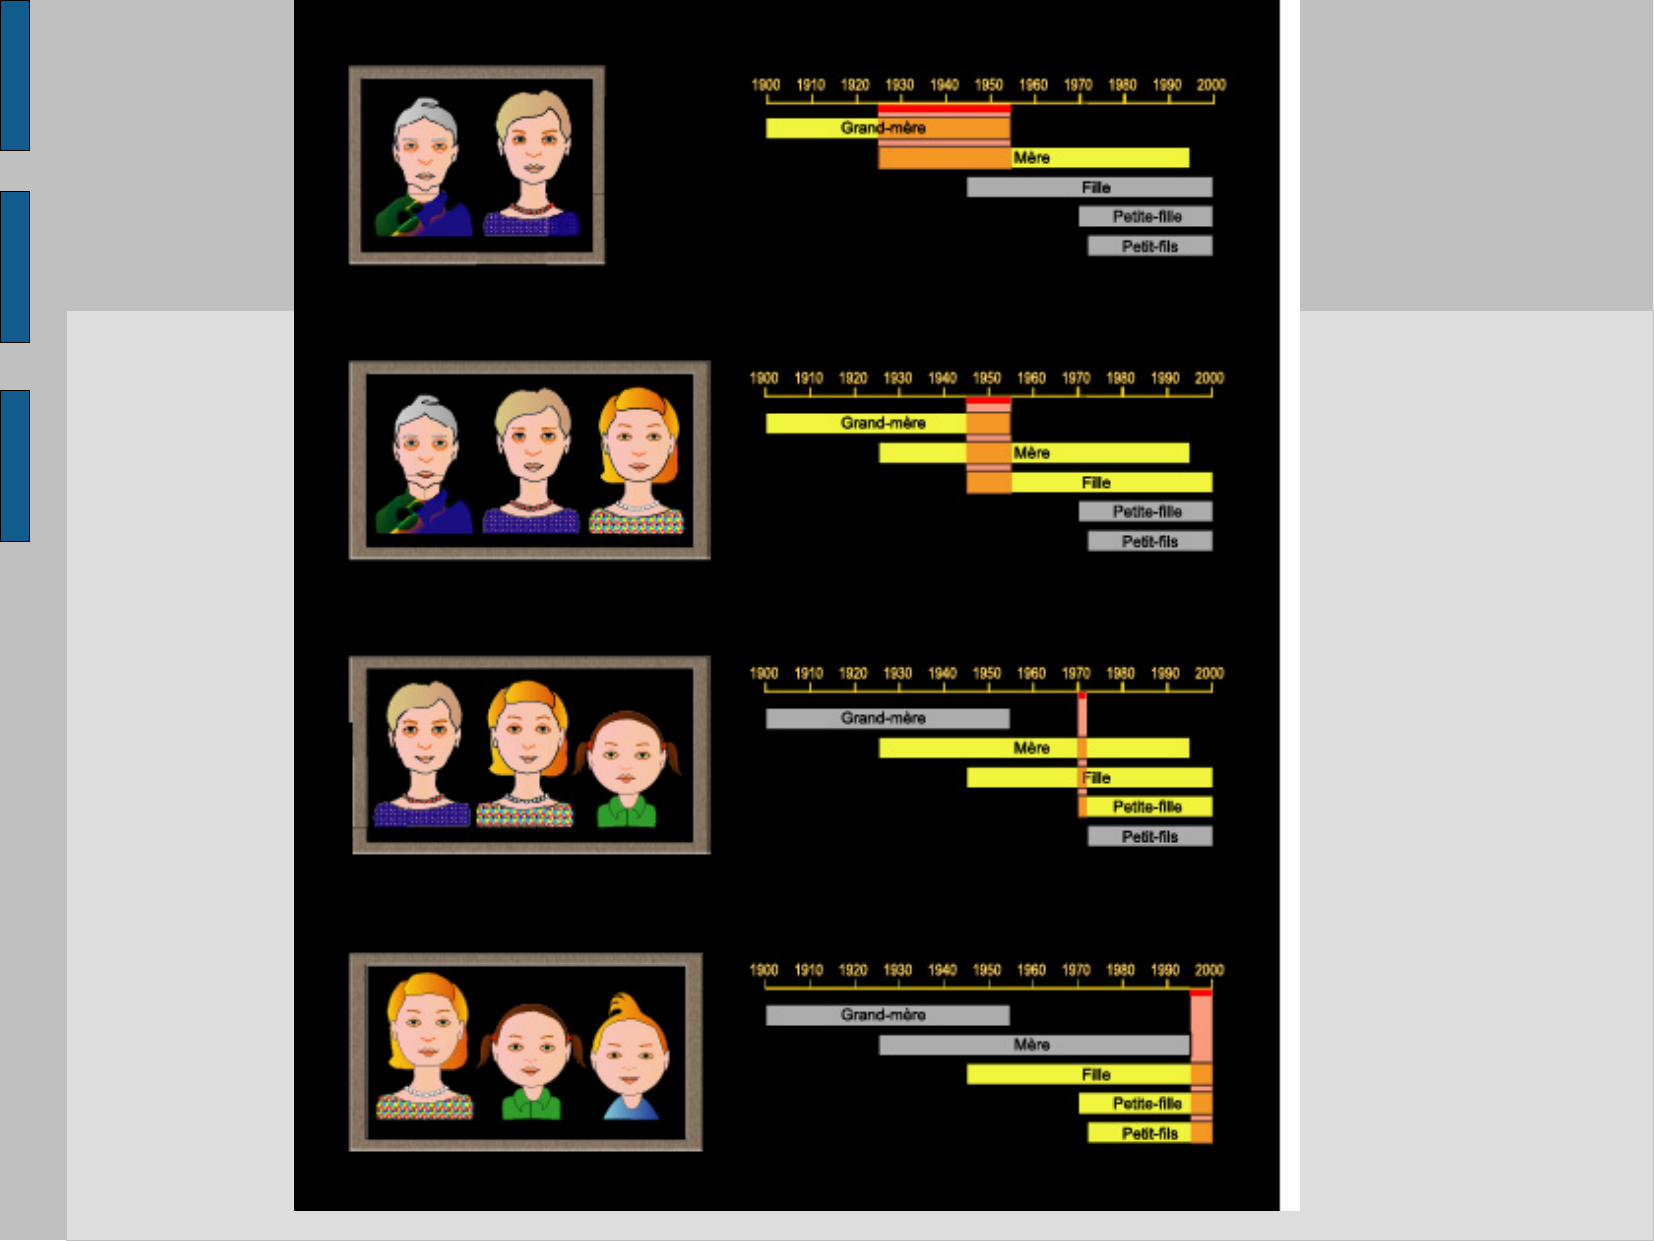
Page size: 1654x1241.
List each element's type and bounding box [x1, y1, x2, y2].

picture [294, 0, 1300, 1211]
